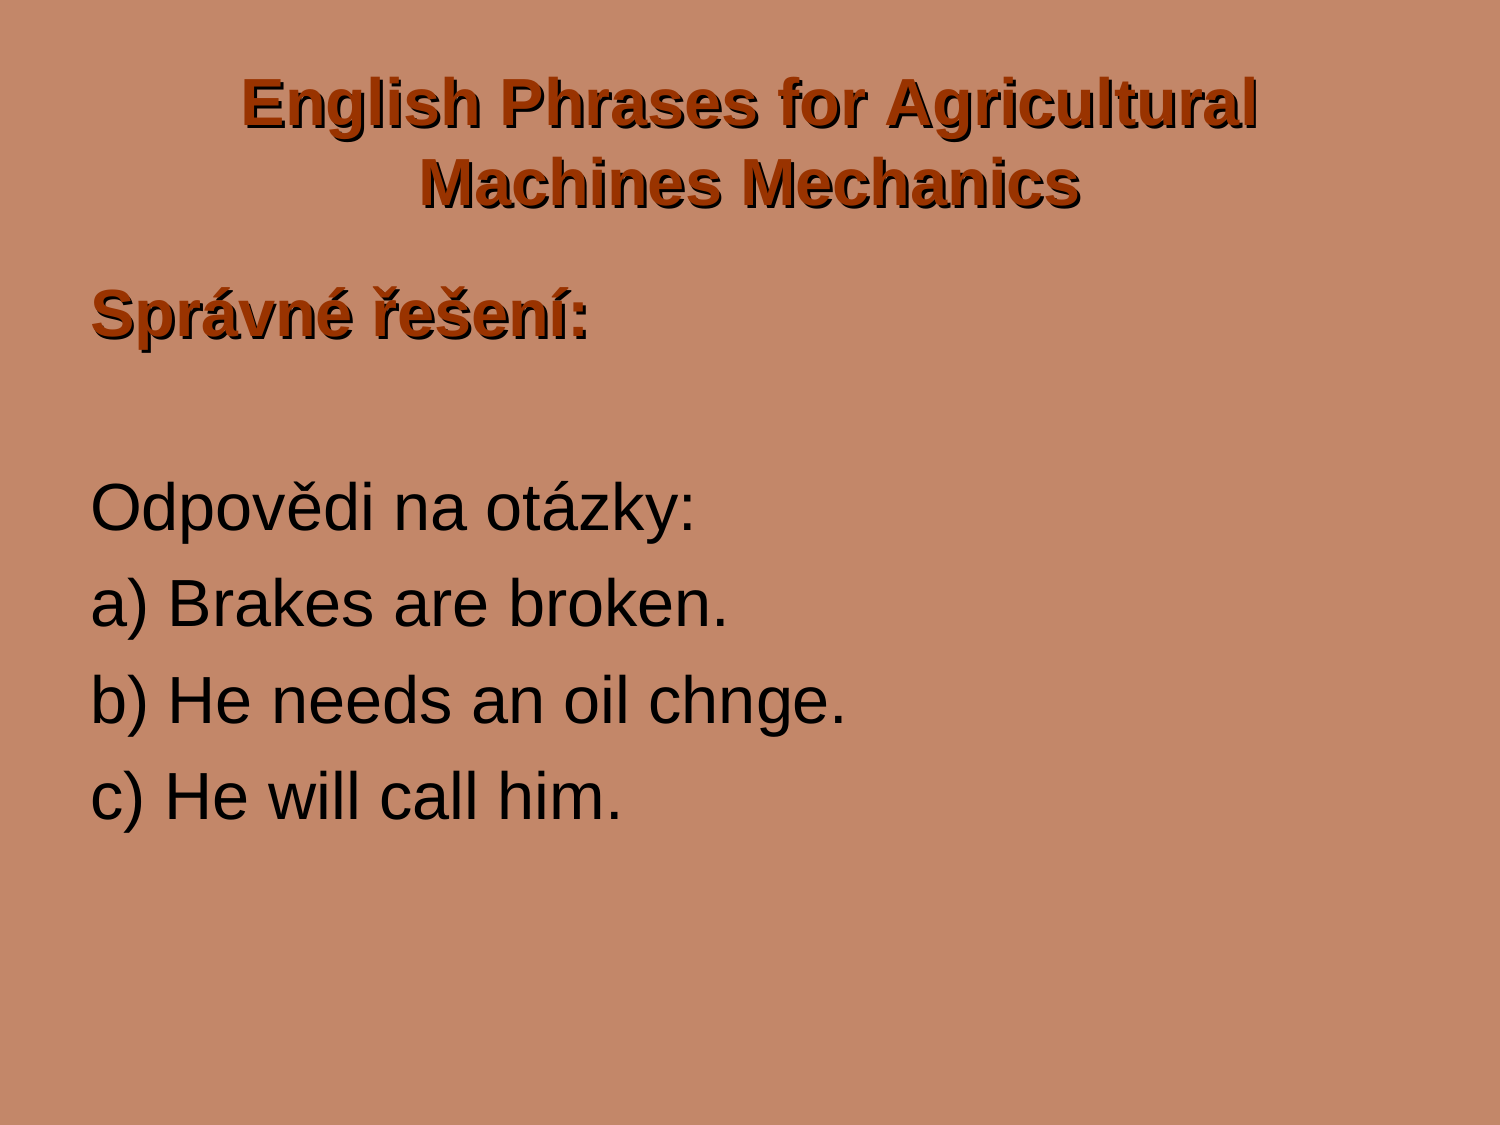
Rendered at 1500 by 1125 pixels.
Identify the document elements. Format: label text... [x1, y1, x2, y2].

title English Phrases for Agricultural Machines Mechanics [75, 45, 1426, 233]
list Správné řešení: Odpovědi na otázky: Brakes are broken. He needs an oil chnge. He will call him. [75, 262, 1426, 1006]
